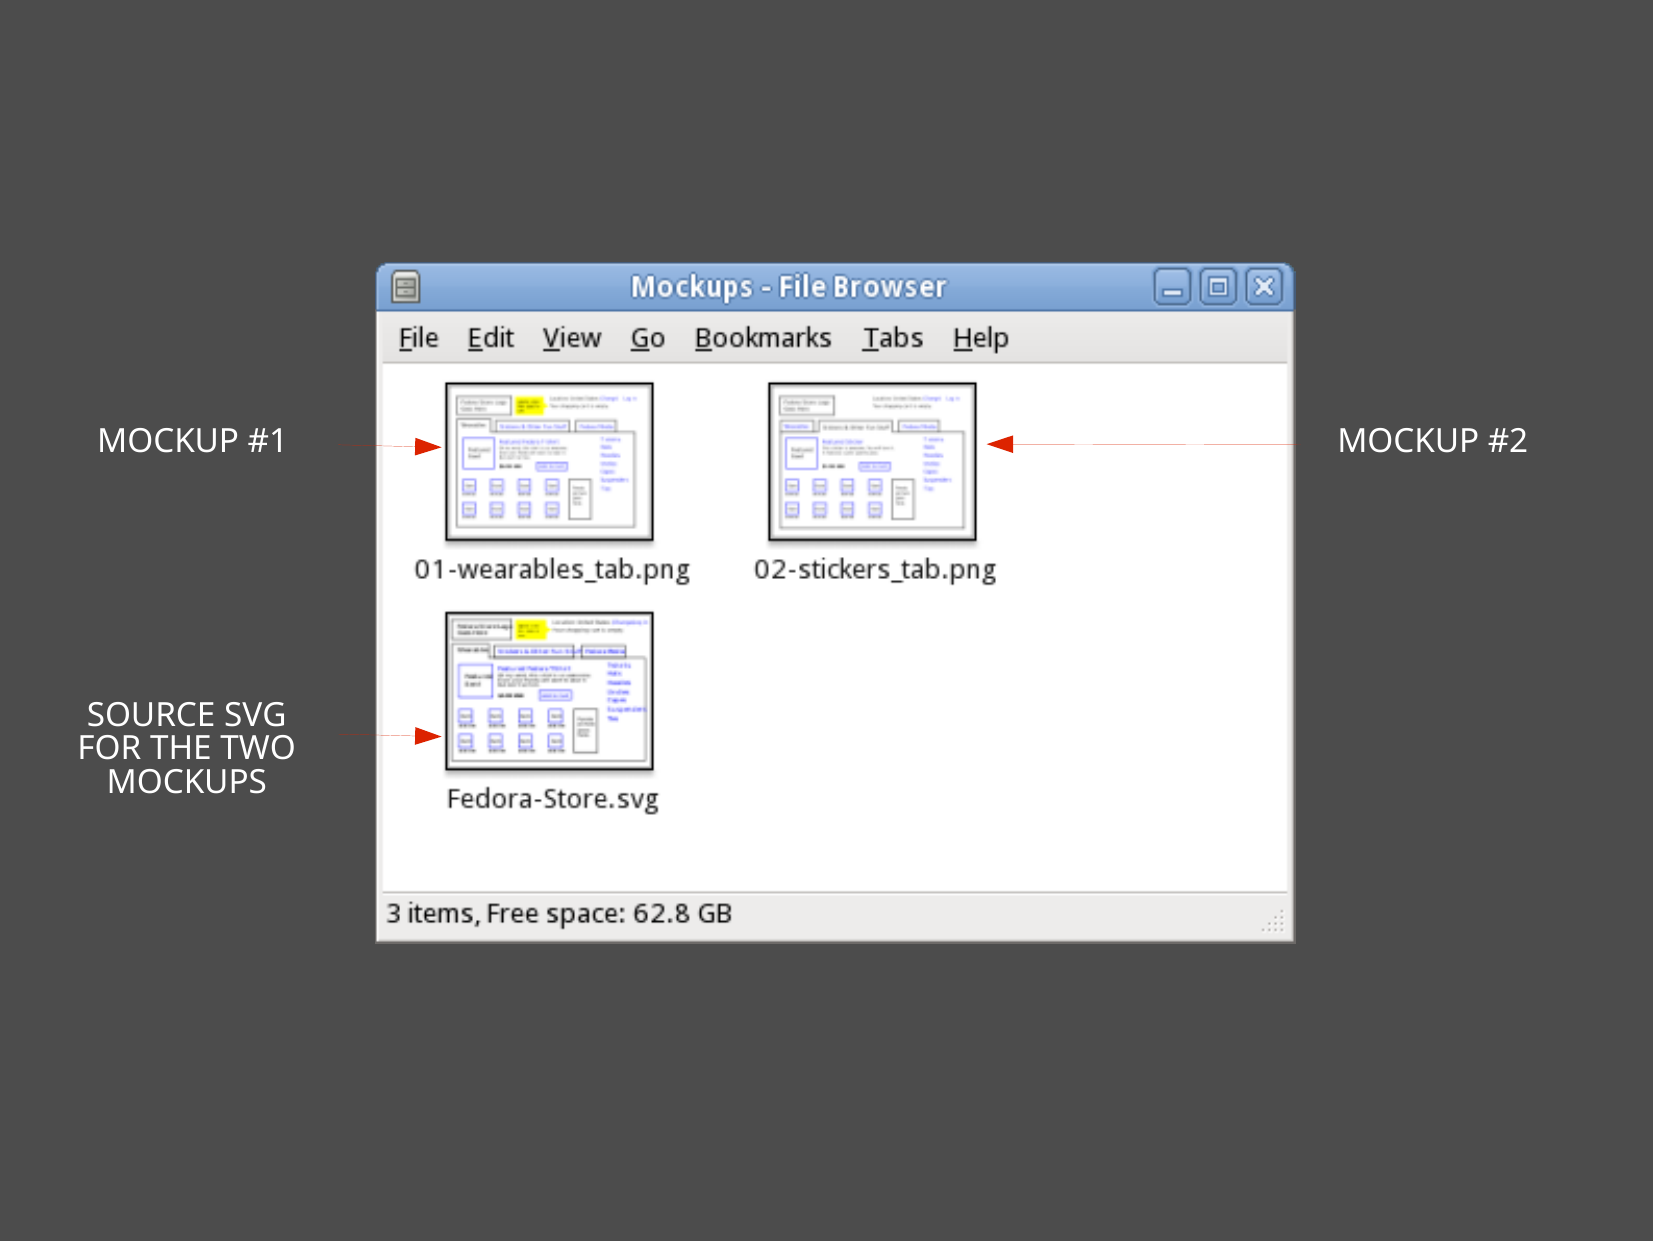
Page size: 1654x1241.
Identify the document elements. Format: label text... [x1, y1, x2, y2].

text_box MOCKUP #1 [61, 386, 324, 499]
text_box MOCKUP #2 [1301, 386, 1565, 499]
text_box SOURCE SVG FOR THE TWO MOCKUPS [55, 687, 319, 812]
picture [375, 262, 1296, 944]
